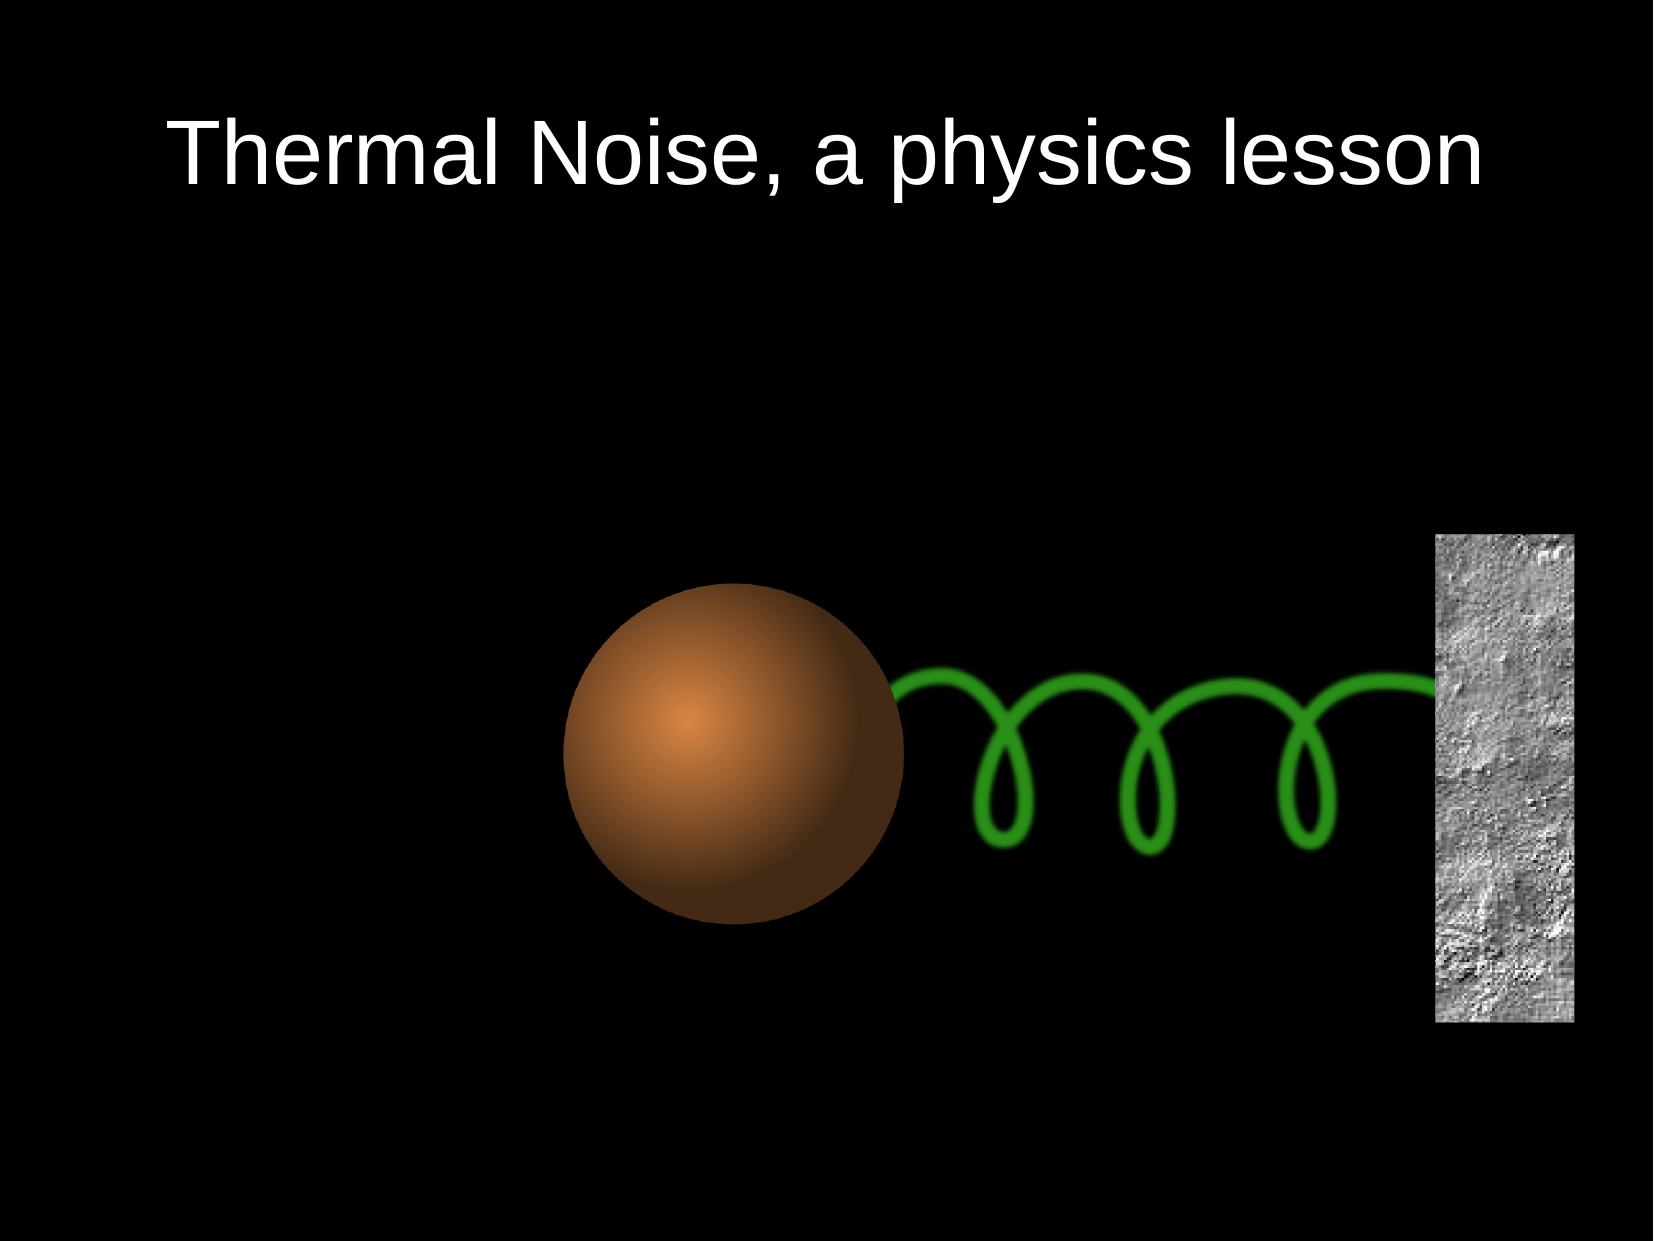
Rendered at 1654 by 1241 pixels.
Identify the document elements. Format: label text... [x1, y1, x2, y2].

picture [506, 491, 1632, 1111]
title Thermal Noise, a physics lesson [82, 49, 1571, 257]
